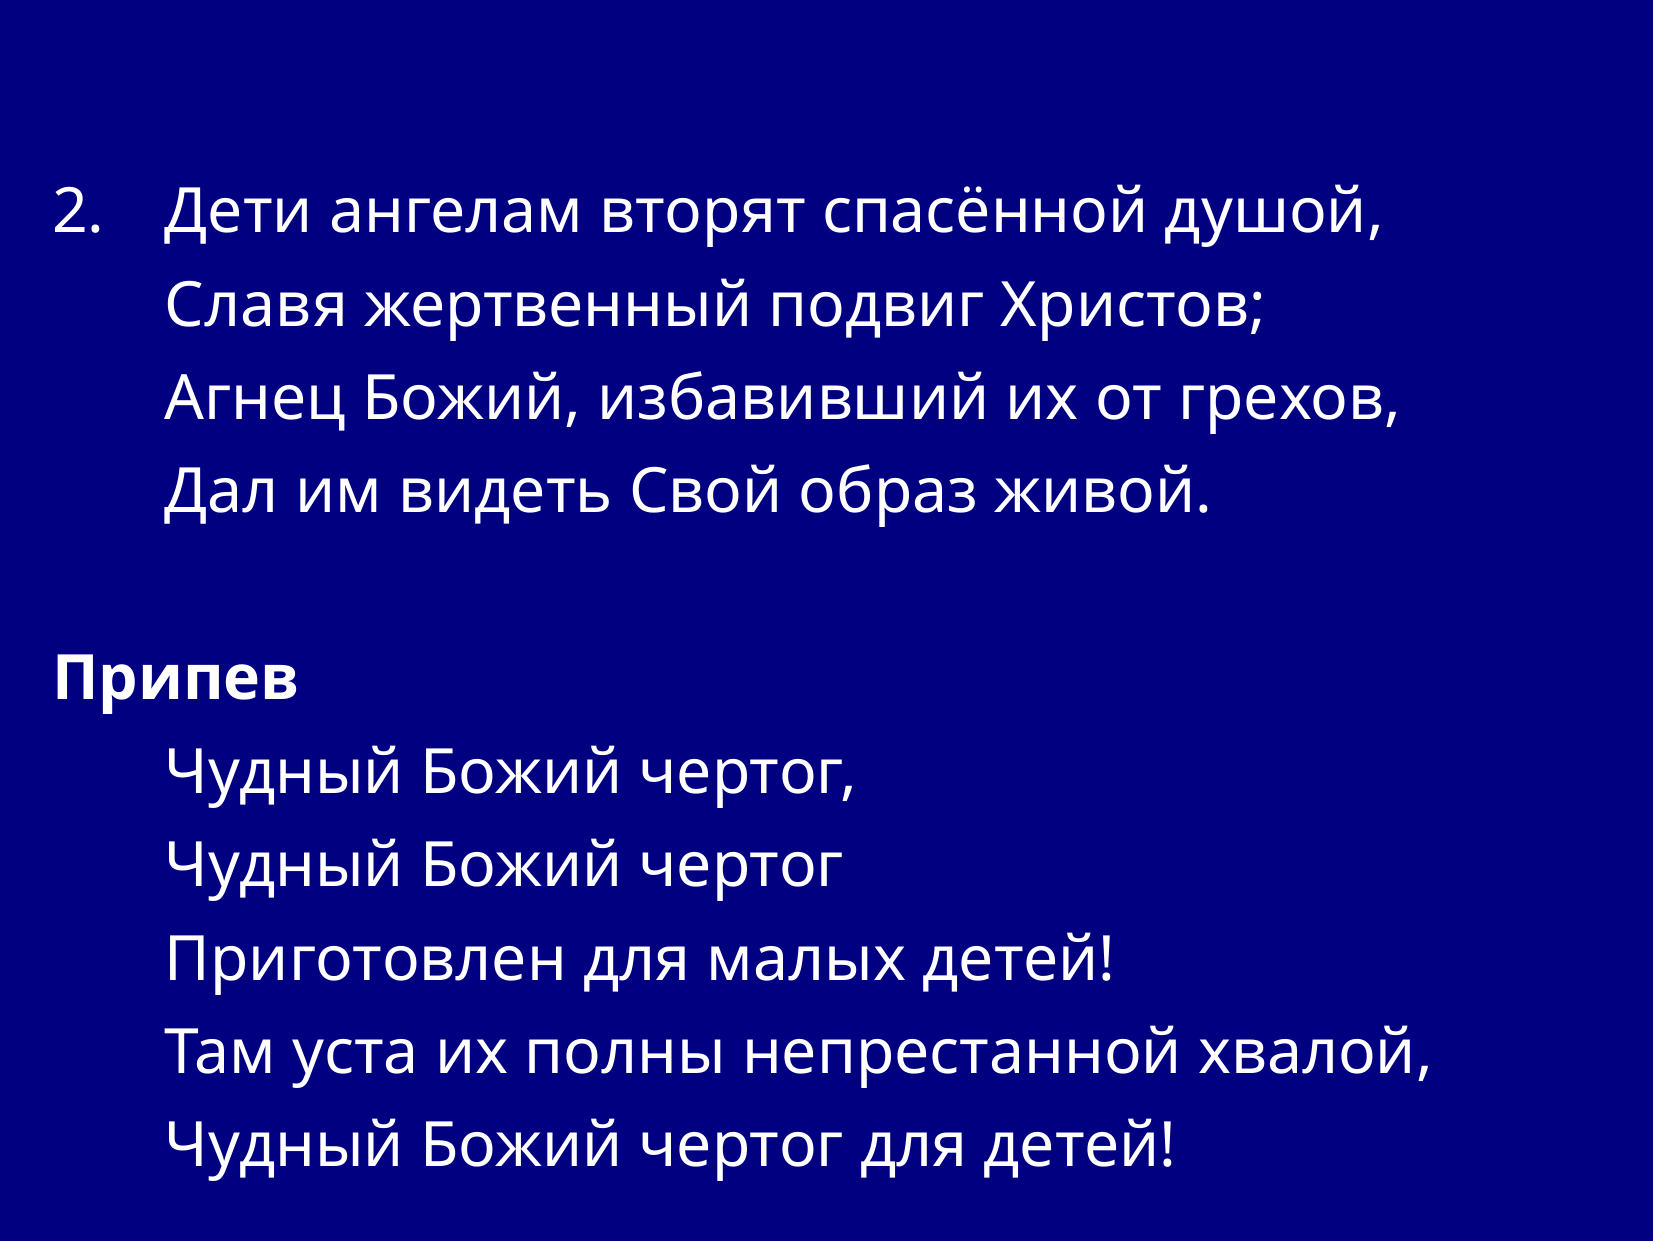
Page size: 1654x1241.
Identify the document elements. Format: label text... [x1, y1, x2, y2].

text_box 2. Дети ангелам вторят спасённой душой, Славя жертвенный подвиг Христов; Агнец Божий, избавивший их от грехов, Дал им видеть Свой образ живой. Припев Чудный Божий чертог, Чудный Божий чертог Приготовлен для малых детей! Там уста их полны непрестанной хвалой, Чудный Божий чертог для детей! [37, 150, 1651, 1163]
